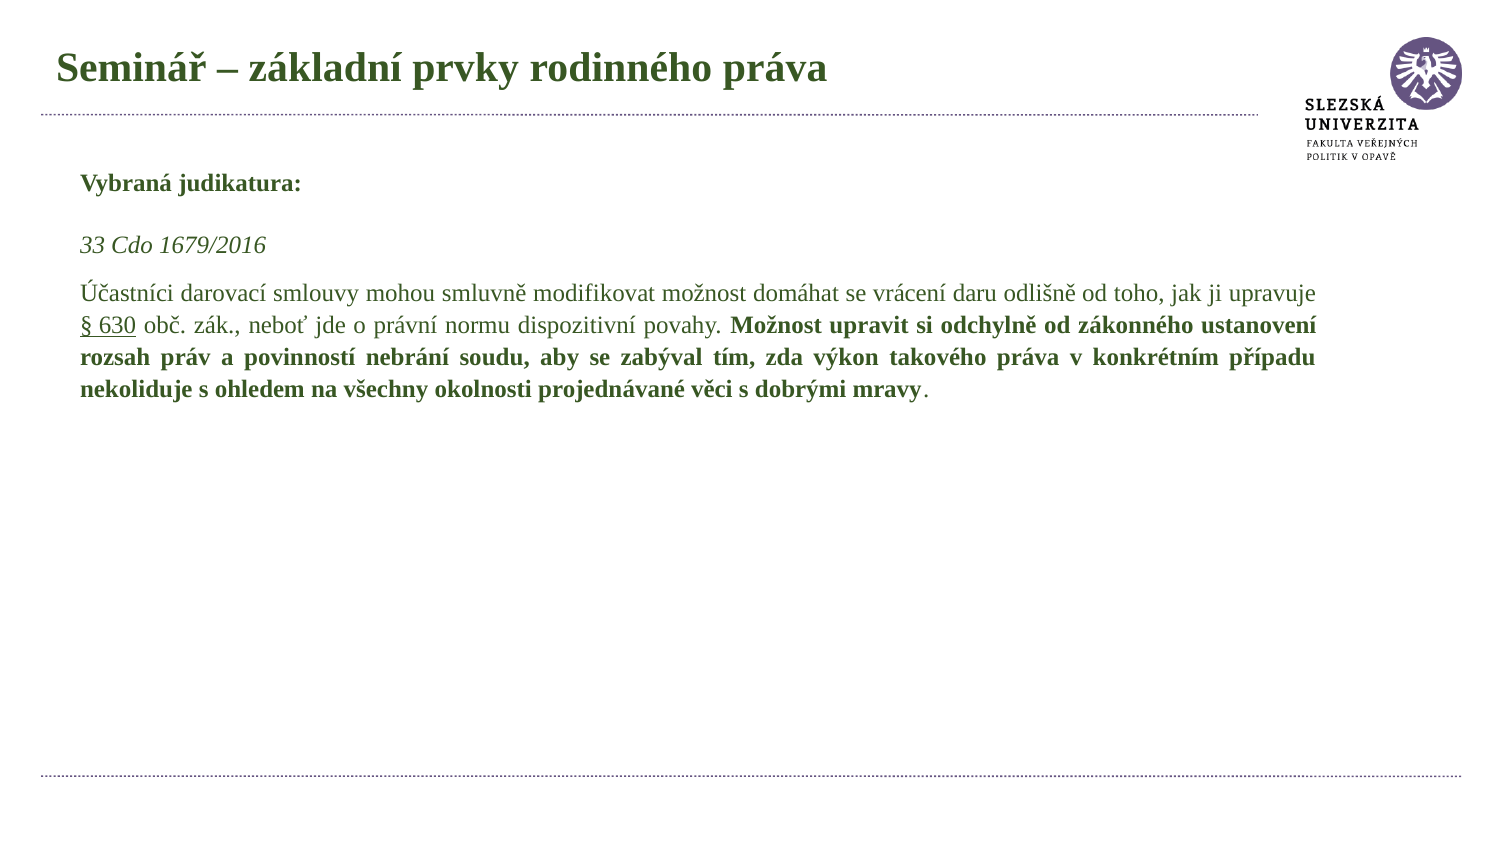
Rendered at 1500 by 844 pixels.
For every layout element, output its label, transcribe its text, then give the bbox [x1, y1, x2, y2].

text_box Vybraná judikatura: 33 Cdo 1679/2016 Účastníci darovací smlouvy mohou smluvně modifikovat možnost domáhat se vrácení daru odlišně od toho, jak ji upravuje § 630 obč. zák., neboť jde o právní normu dispozitivní povahy. Možnost upravit si odchylně od zákonného ustanovení rozsah práv a povinností nebrání soudu, aby se zabýval tím, zda výkon takového práva v konkrétním případu nekoliduje s ohledem na všechny okolnosti projednávané věci s dobrými mravy. [64, 158, 1336, 541]
title Seminář – základní prvky rodinného práva [41, 32, 1220, 116]
